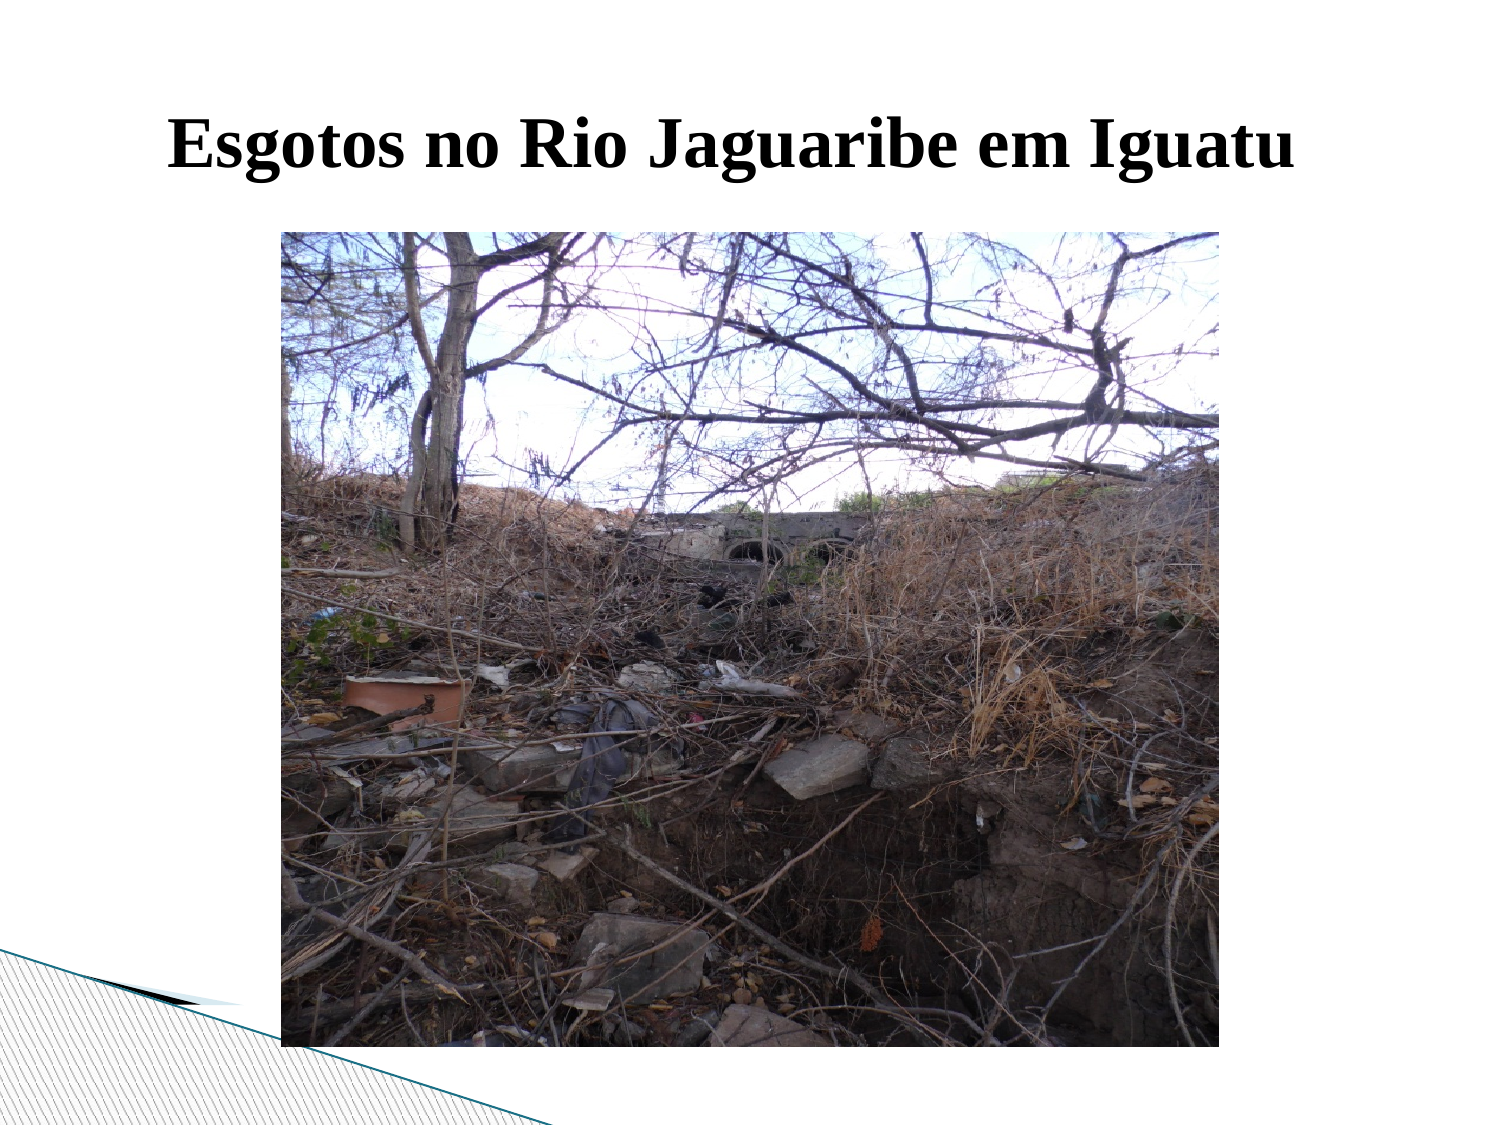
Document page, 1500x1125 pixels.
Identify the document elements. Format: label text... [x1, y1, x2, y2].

picture [0, 232, 1219, 1125]
title Esgotos no Rio Jaguaribe em Iguatu [75, 45, 1425, 233]
